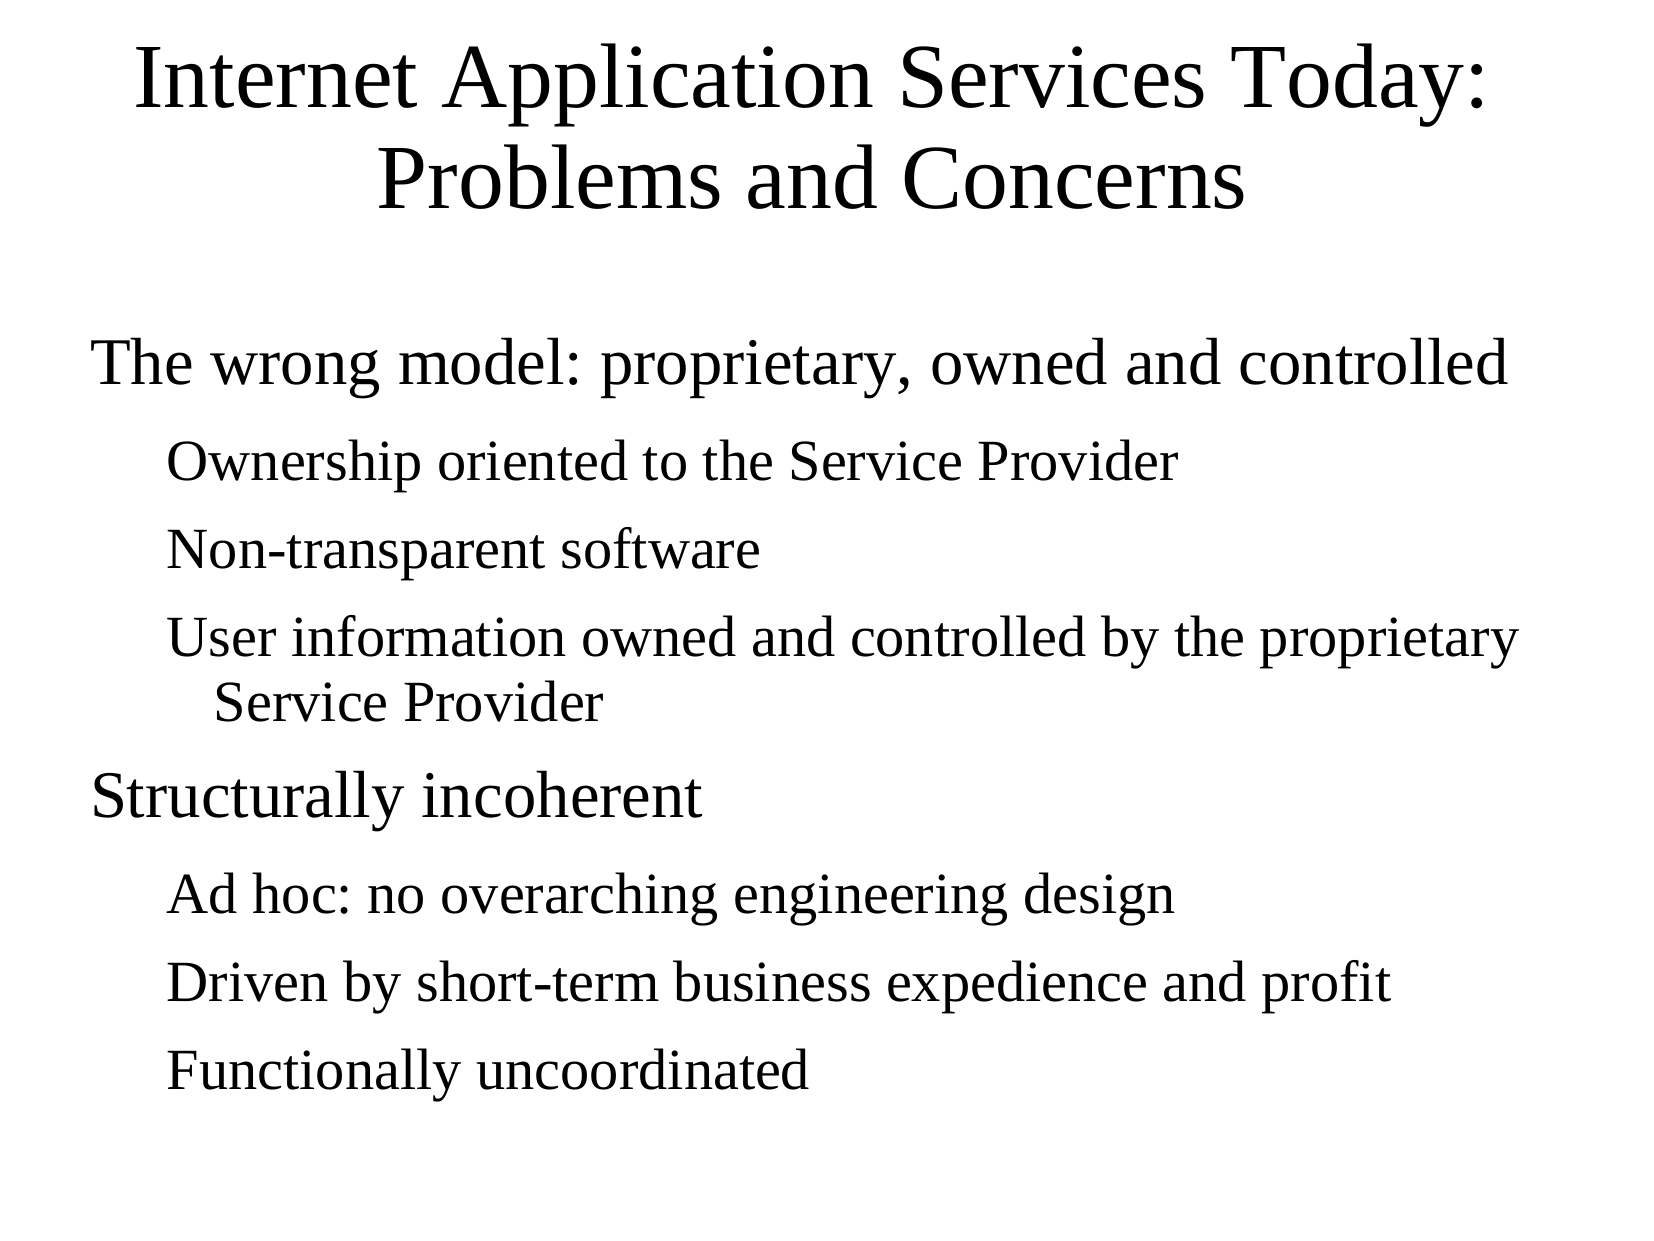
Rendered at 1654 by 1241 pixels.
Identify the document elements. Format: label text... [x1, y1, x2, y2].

list The wrong model: proprietary, owned and controlled Ownership oriented to the Service Provider Non-transparent software User information owned and controlled by the proprietary Service Provider Structurally incoherent Ad hoc: no overarching engineering design Driven by short-term business expedience and profit Functionally uncoordinated [72, 324, 1578, 1158]
title Internet Application Services Today: Problems and Concerns [107, 15, 1520, 238]
